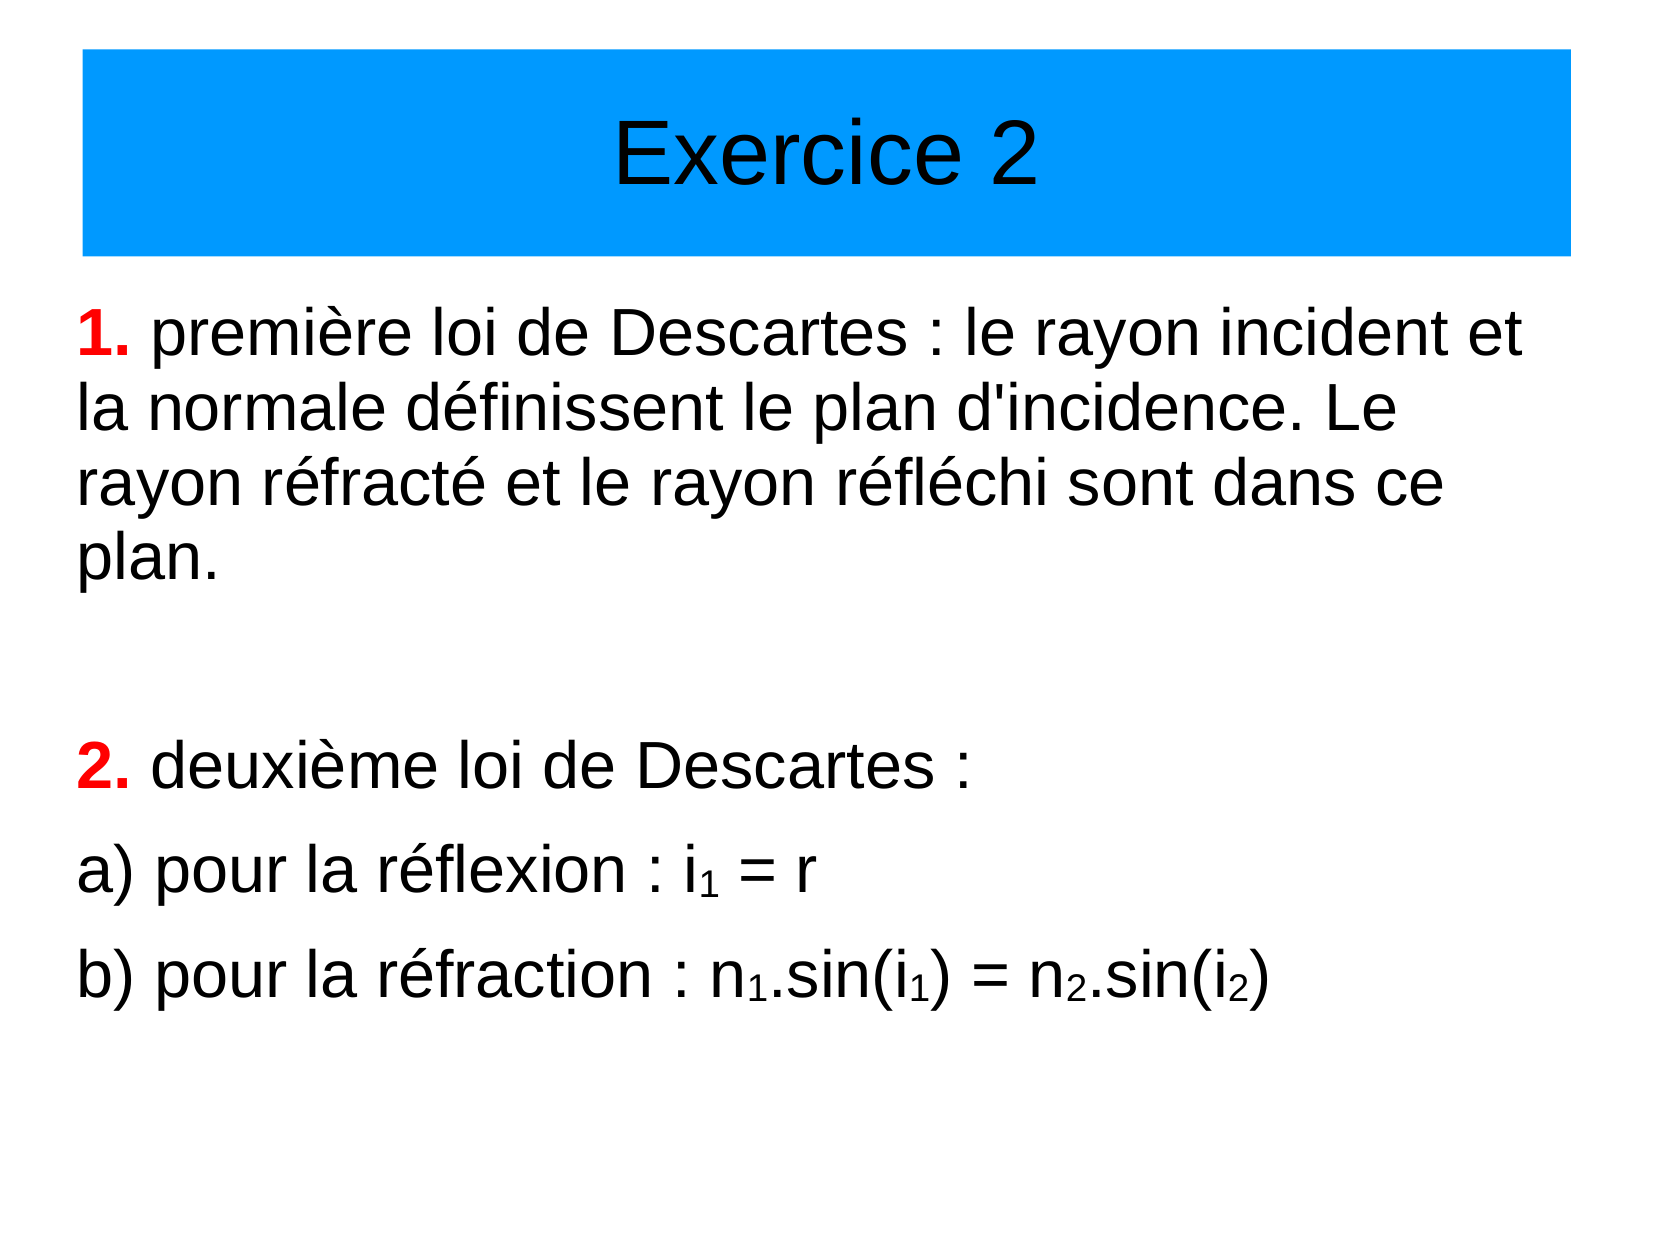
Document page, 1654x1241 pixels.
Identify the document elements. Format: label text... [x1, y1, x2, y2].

list 1. première loi de Descartes : le rayon incident et la normale définissent le plan d'incidence. Le rayon réfracté et le rayon réfléchi sont dans ce plan. 2. deuxième loi de Descartes : a) pour la réflexion : i1 = r b) pour la réfraction : n1.sin(i1) = n2.sin(i2) [76, 295, 1565, 1114]
title Exercice 2 [82, 49, 1571, 257]
